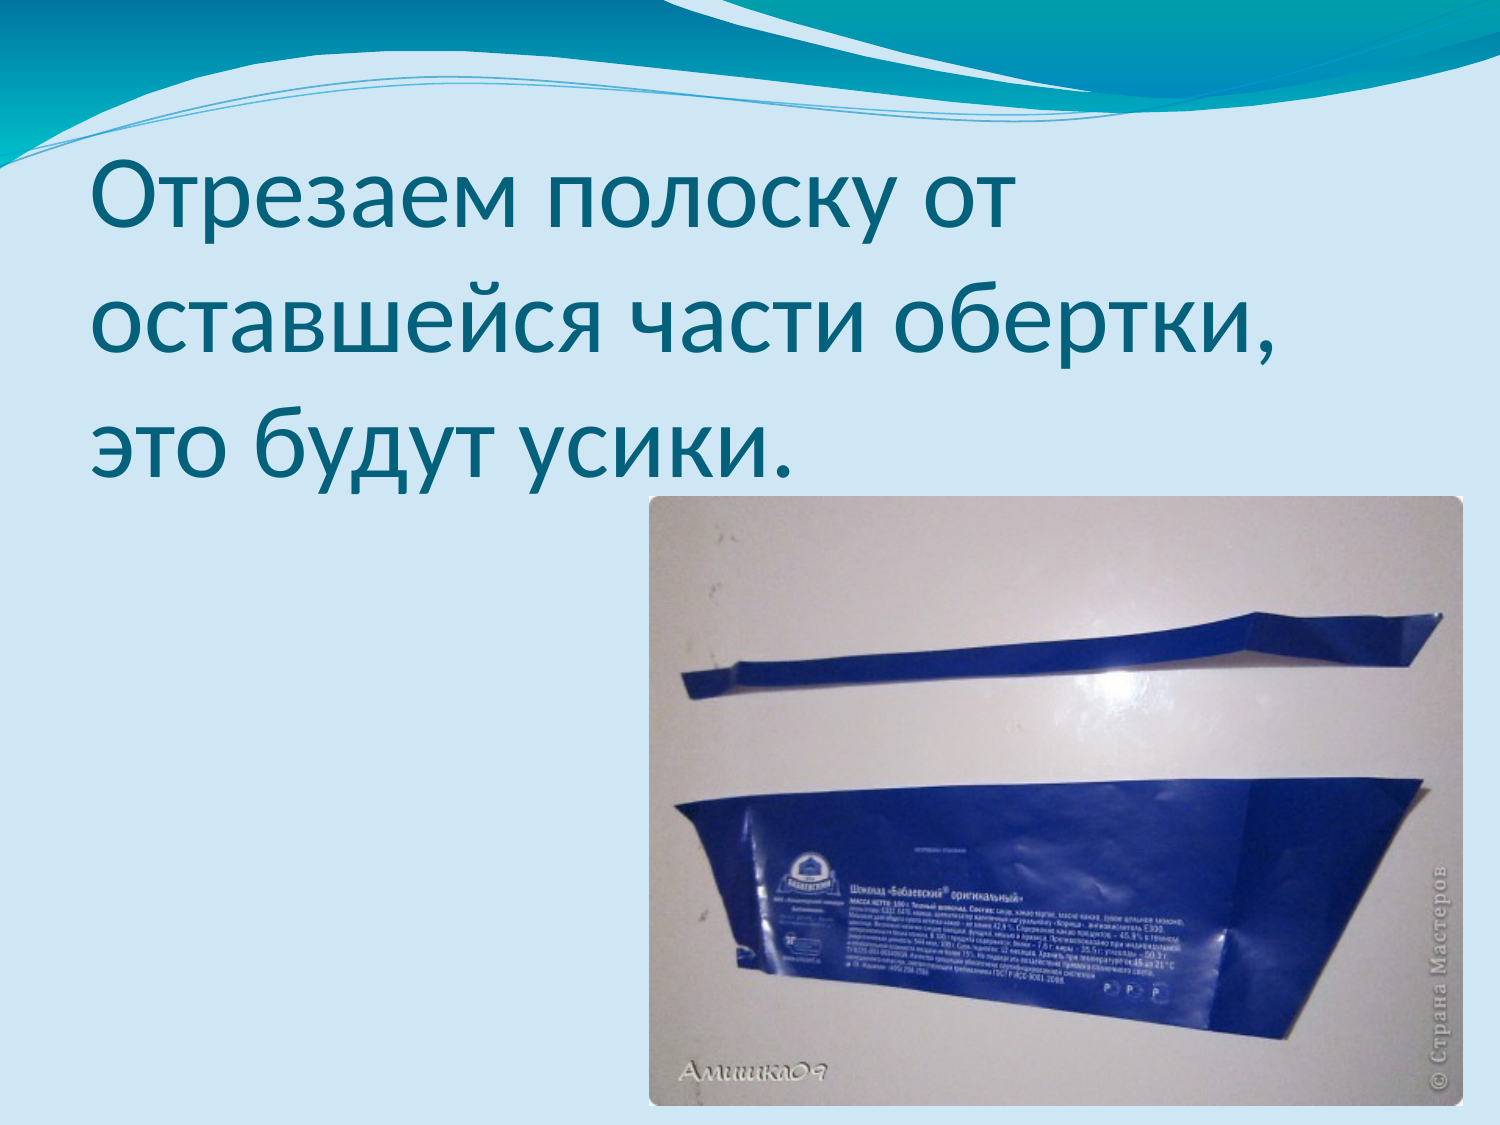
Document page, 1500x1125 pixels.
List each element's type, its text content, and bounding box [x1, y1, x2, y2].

picture [649, 496, 1463, 1106]
title Отрезаем полоску от оставшейся части обертки, это будут усики. [75, 115, 1425, 469]
